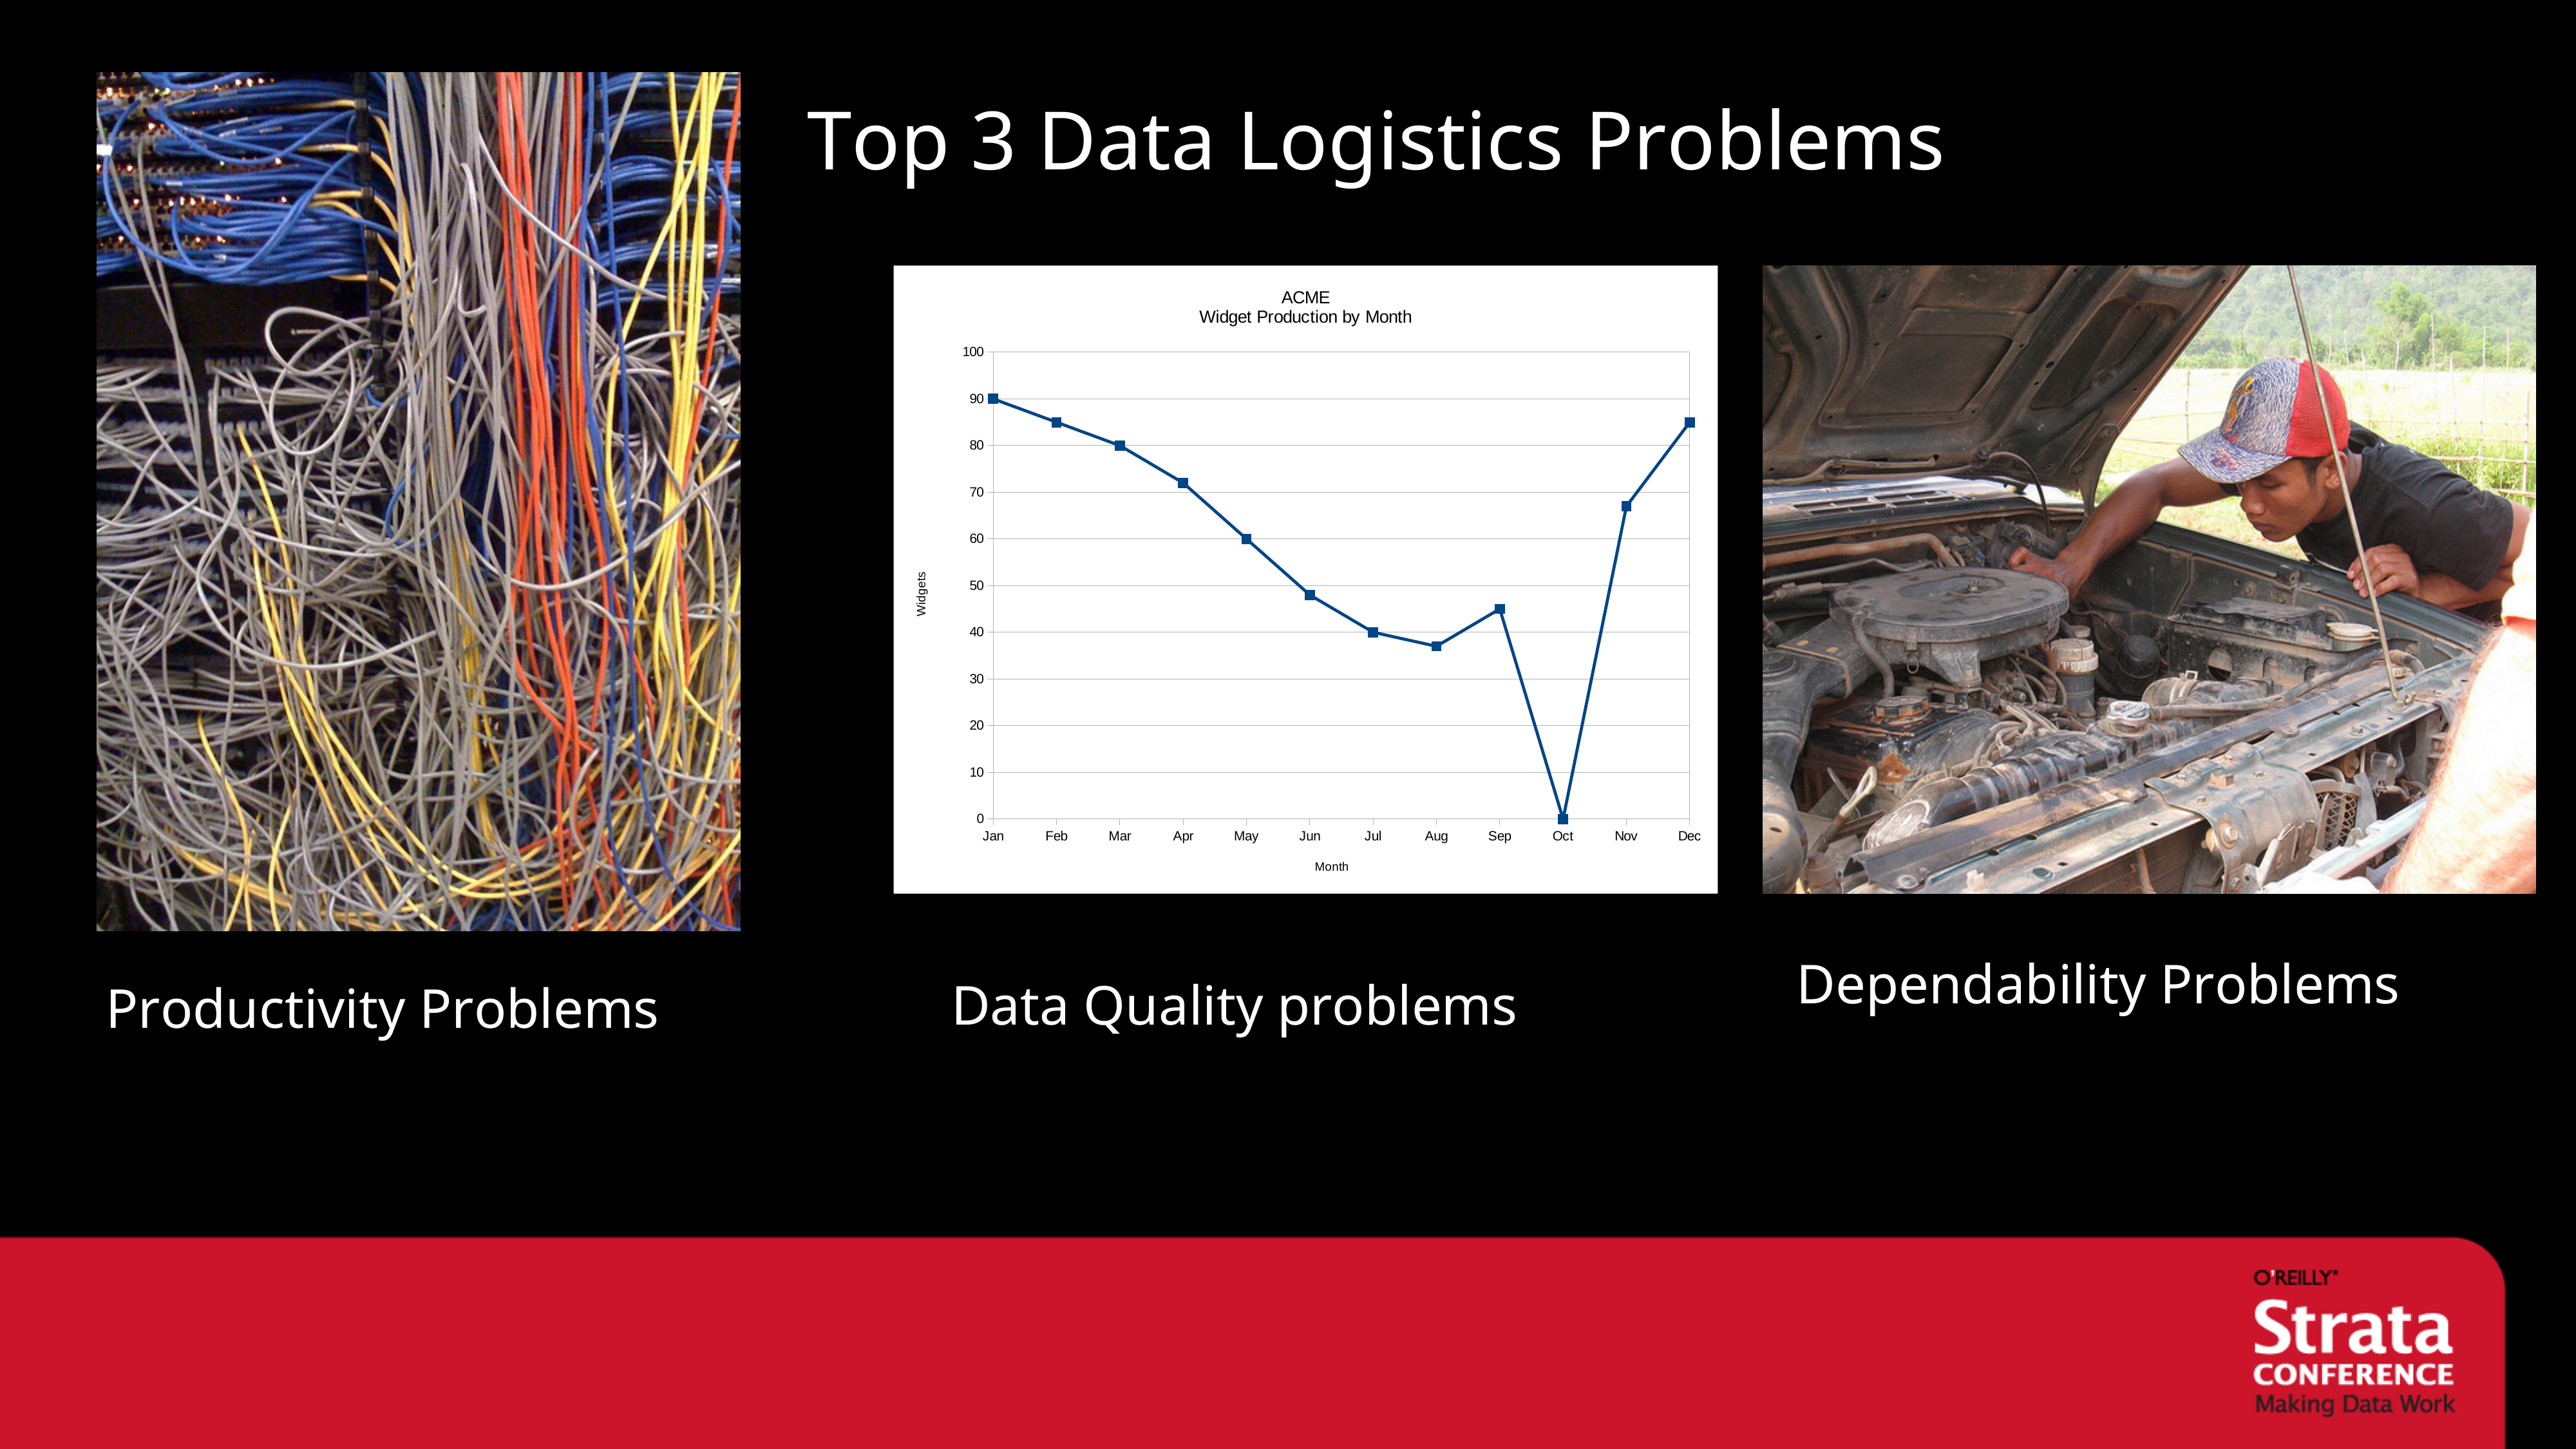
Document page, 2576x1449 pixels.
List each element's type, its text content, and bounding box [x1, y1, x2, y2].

text_box Top 3 Data Logistics Problems [741, 79, 2319, 193]
picture [0, 0, 2576, 1449]
text_box Productivity Problems [97, 966, 635, 1096]
text_box Data Quality problems [942, 963, 1492, 1033]
chart [893, 265, 1718, 894]
text_box Dependability Problems [1787, 942, 2372, 1012]
title [98, 0, 2469, 193]
